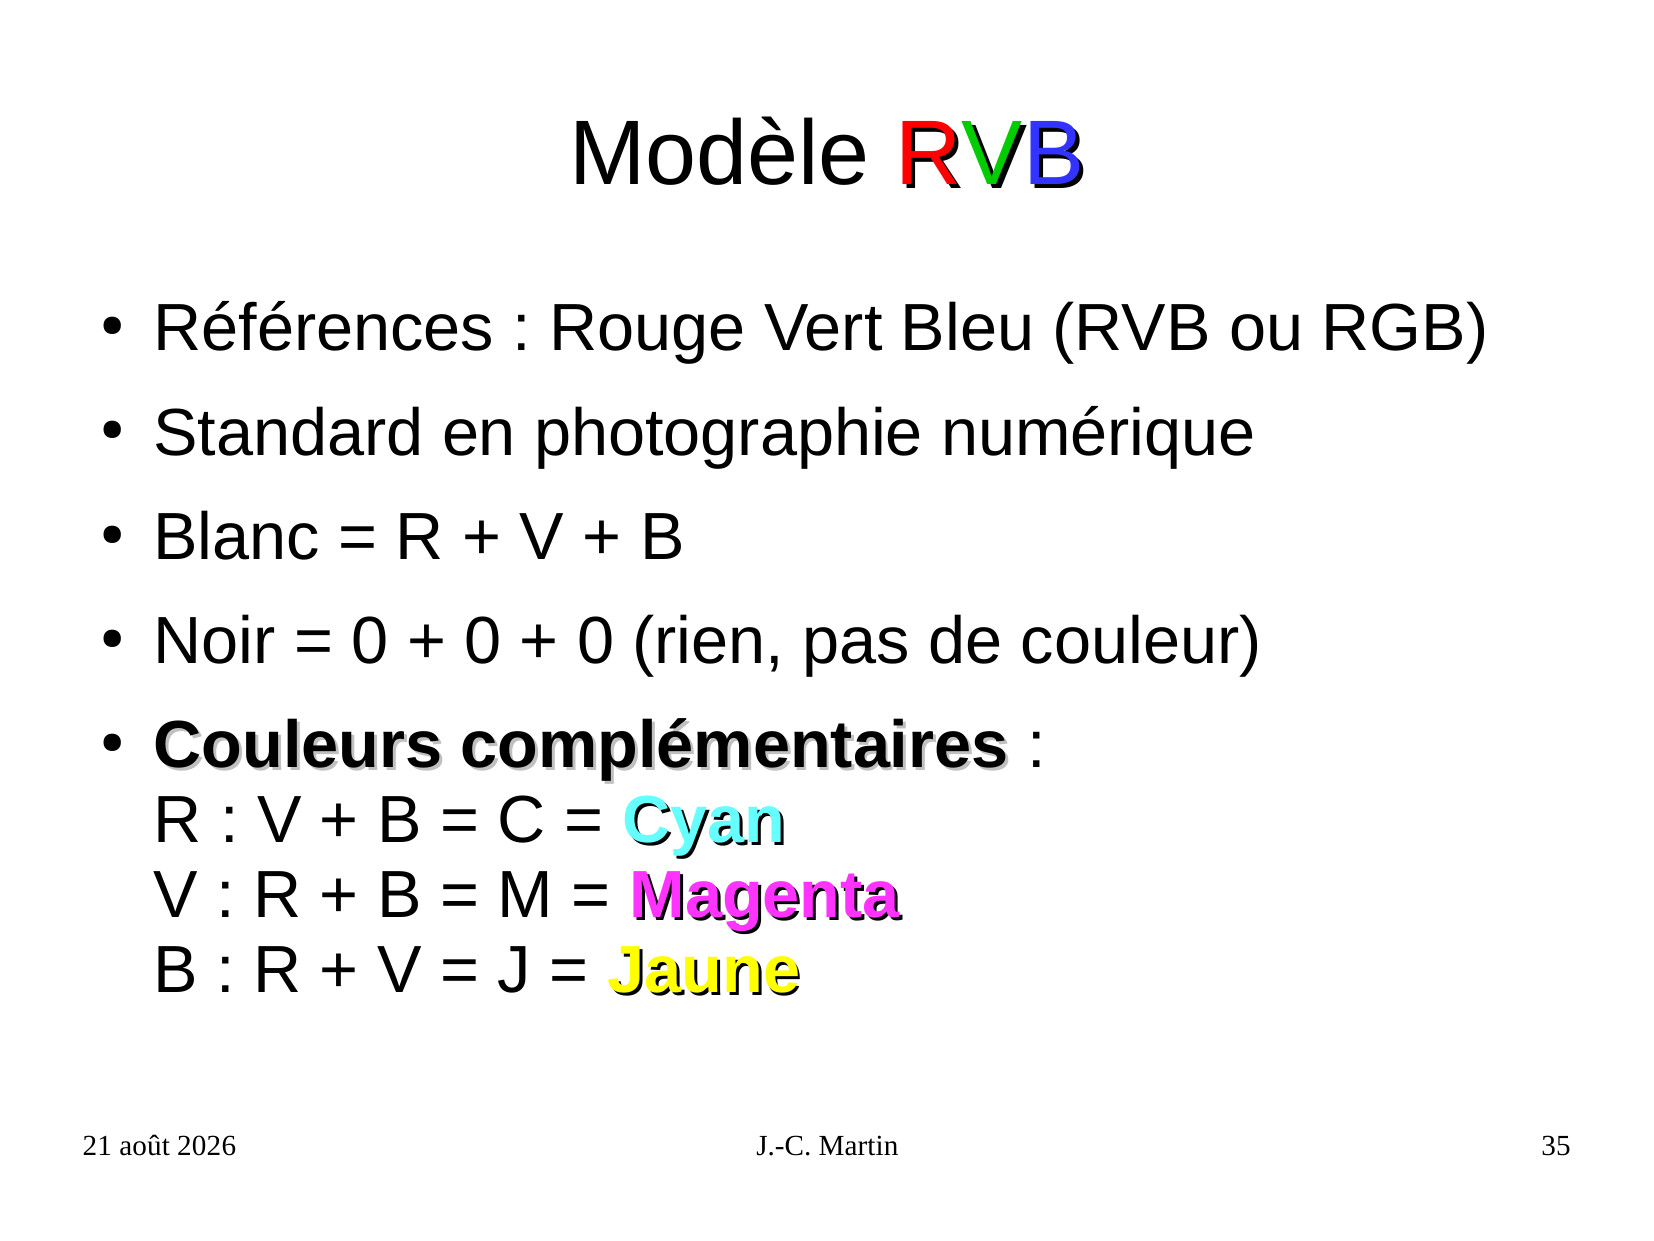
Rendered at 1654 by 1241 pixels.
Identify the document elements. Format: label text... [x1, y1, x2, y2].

title Modèle RVB [82, 49, 1571, 257]
list Références : Rouge Vert Bleu (RVB ou RGB) Standard en photographie numérique Blanc = R + V + B Noir = 0 + 0 + 0 (rien, pas de couleur) Couleurs complémentaires : R : V + B = C = Cyan V : R + B = M = Magenta B : R + V = J = Jaune [82, 290, 1571, 1010]
